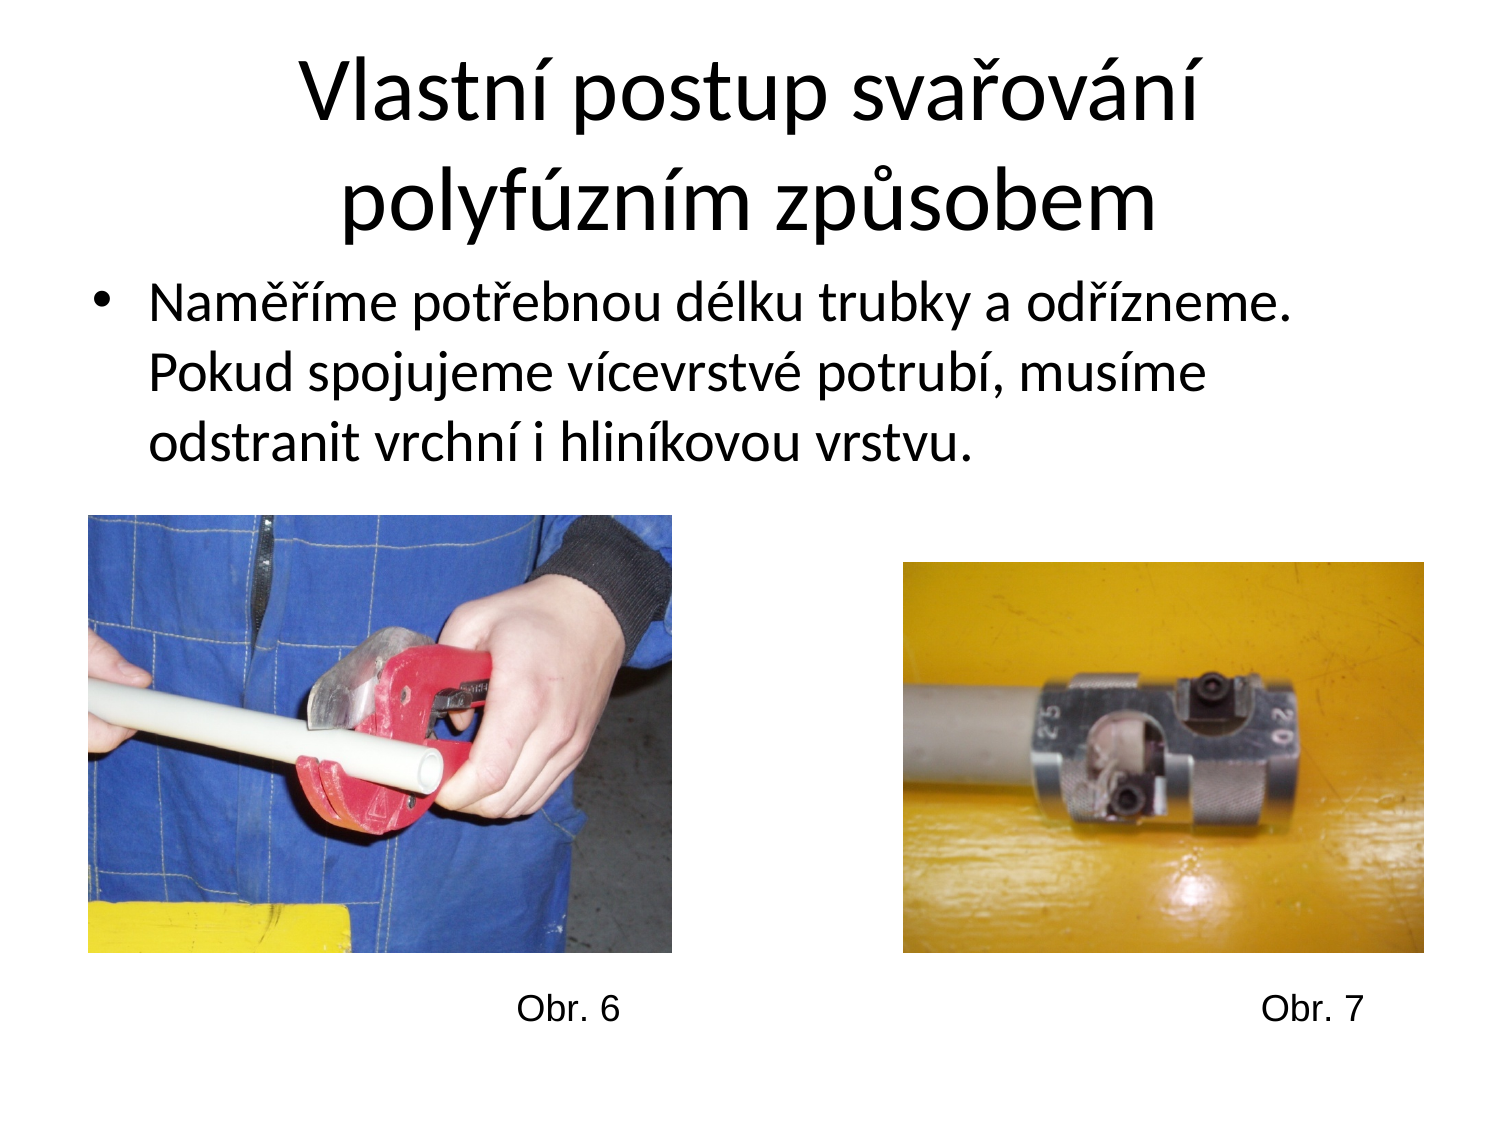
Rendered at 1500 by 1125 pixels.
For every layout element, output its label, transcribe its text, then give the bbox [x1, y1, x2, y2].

text_box Obr. 6 [501, 976, 673, 1037]
text_box Obr. 7 [1246, 976, 1429, 1037]
picture [903, 562, 1424, 953]
list Naměříme potřebnou délku trubky a odřízneme. Pokud spojujeme vícevrstvé potrubí, musíme odstranit vrchní i hliníkovou vrstvu. o [76, 255, 1427, 1059]
picture [88, 515, 672, 953]
title Vlastní postup svařování polyfúzním způsobem [75, 21, 1426, 257]
